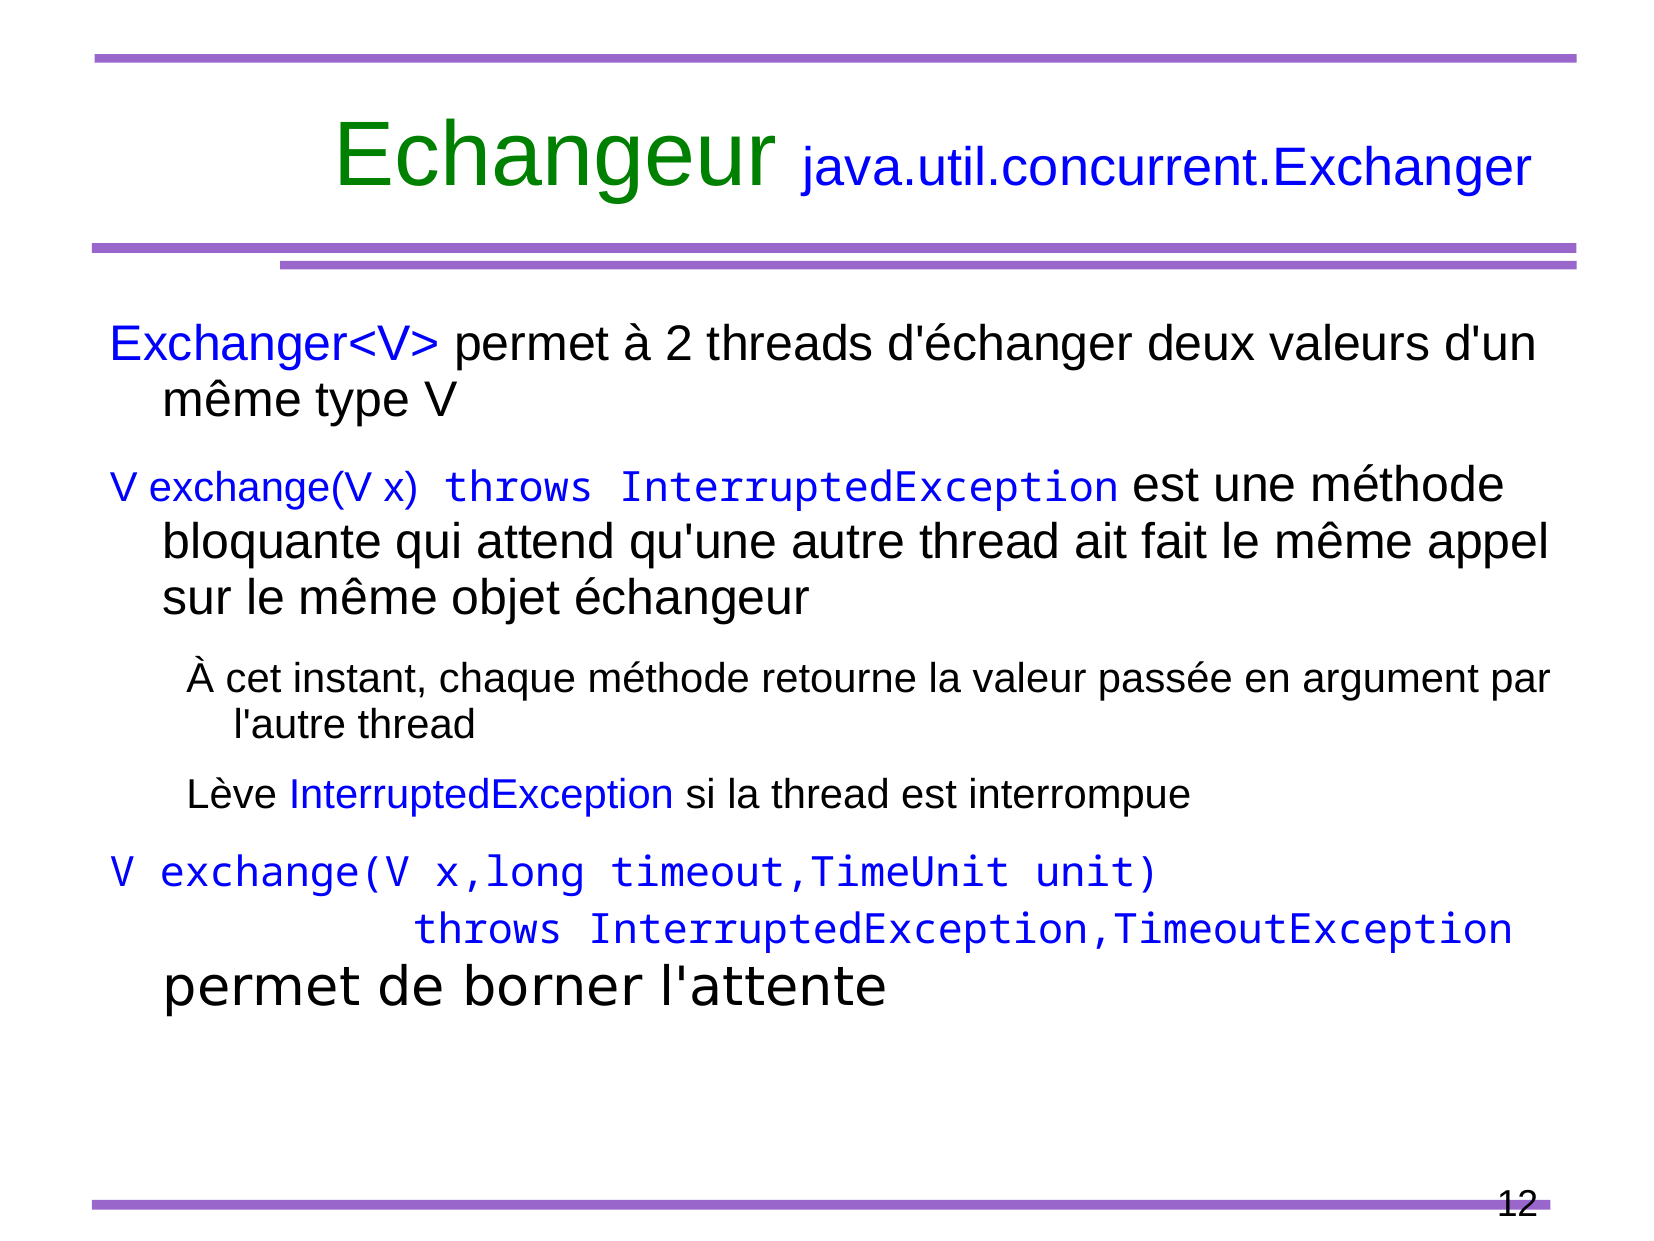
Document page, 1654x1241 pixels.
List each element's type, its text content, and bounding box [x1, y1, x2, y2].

title Echangeur java.util.concurrent.Exchanger [121, 49, 1534, 257]
list Exchanger<V> permet à 2 threads d'échanger deux valeurs d'un même type V V exchange(V x) throws InterruptedException est une méthode bloquante qui attend qu'une autre thread ait fait le même appel sur le même objet échangeur À cet instant, chaque méthode retourne la valeur passée en argument par l'autre thread Lève InterruptedException si la thread est interrompue V exchange(V x,long timeout,TimeUnit unit) throws InterruptedException,TimeoutException permet de borner l'attente [92, 315, 1563, 1163]
